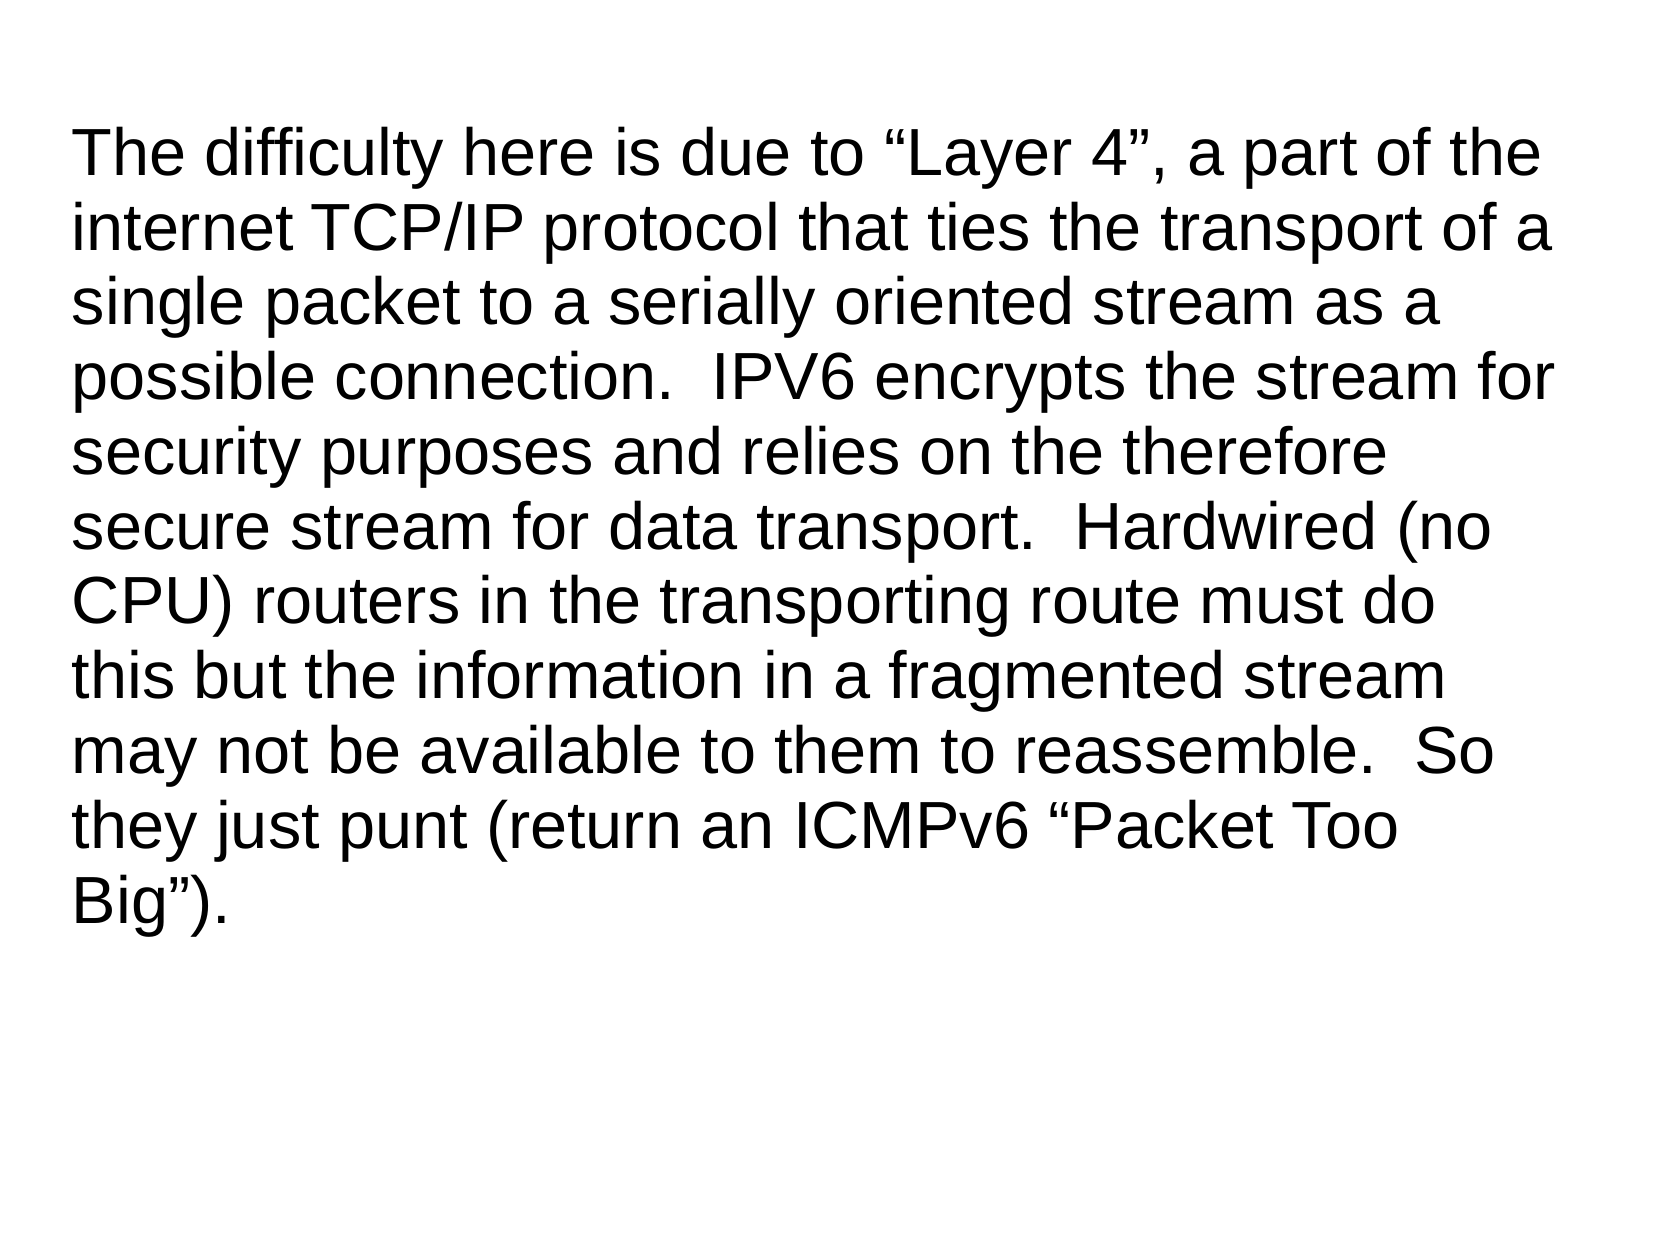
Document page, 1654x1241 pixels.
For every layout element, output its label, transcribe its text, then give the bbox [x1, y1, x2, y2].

subtitle The difficulty here is due to “Layer 4”, a part of the internet TCP/IP protocol that ties the transport of a single packet to a serially oriented stream as a possible connection. IPV6 encrypts the stream for security purposes and relies on the therefore secure stream for data transport. Hardwired (no CPU) routers in the transporting route must do this but the information in a fragmented stream may not be available to them to reassemble. So they just punt (return an ICMPv6 “Packet Too Big”). [71, 114, 1561, 938]
